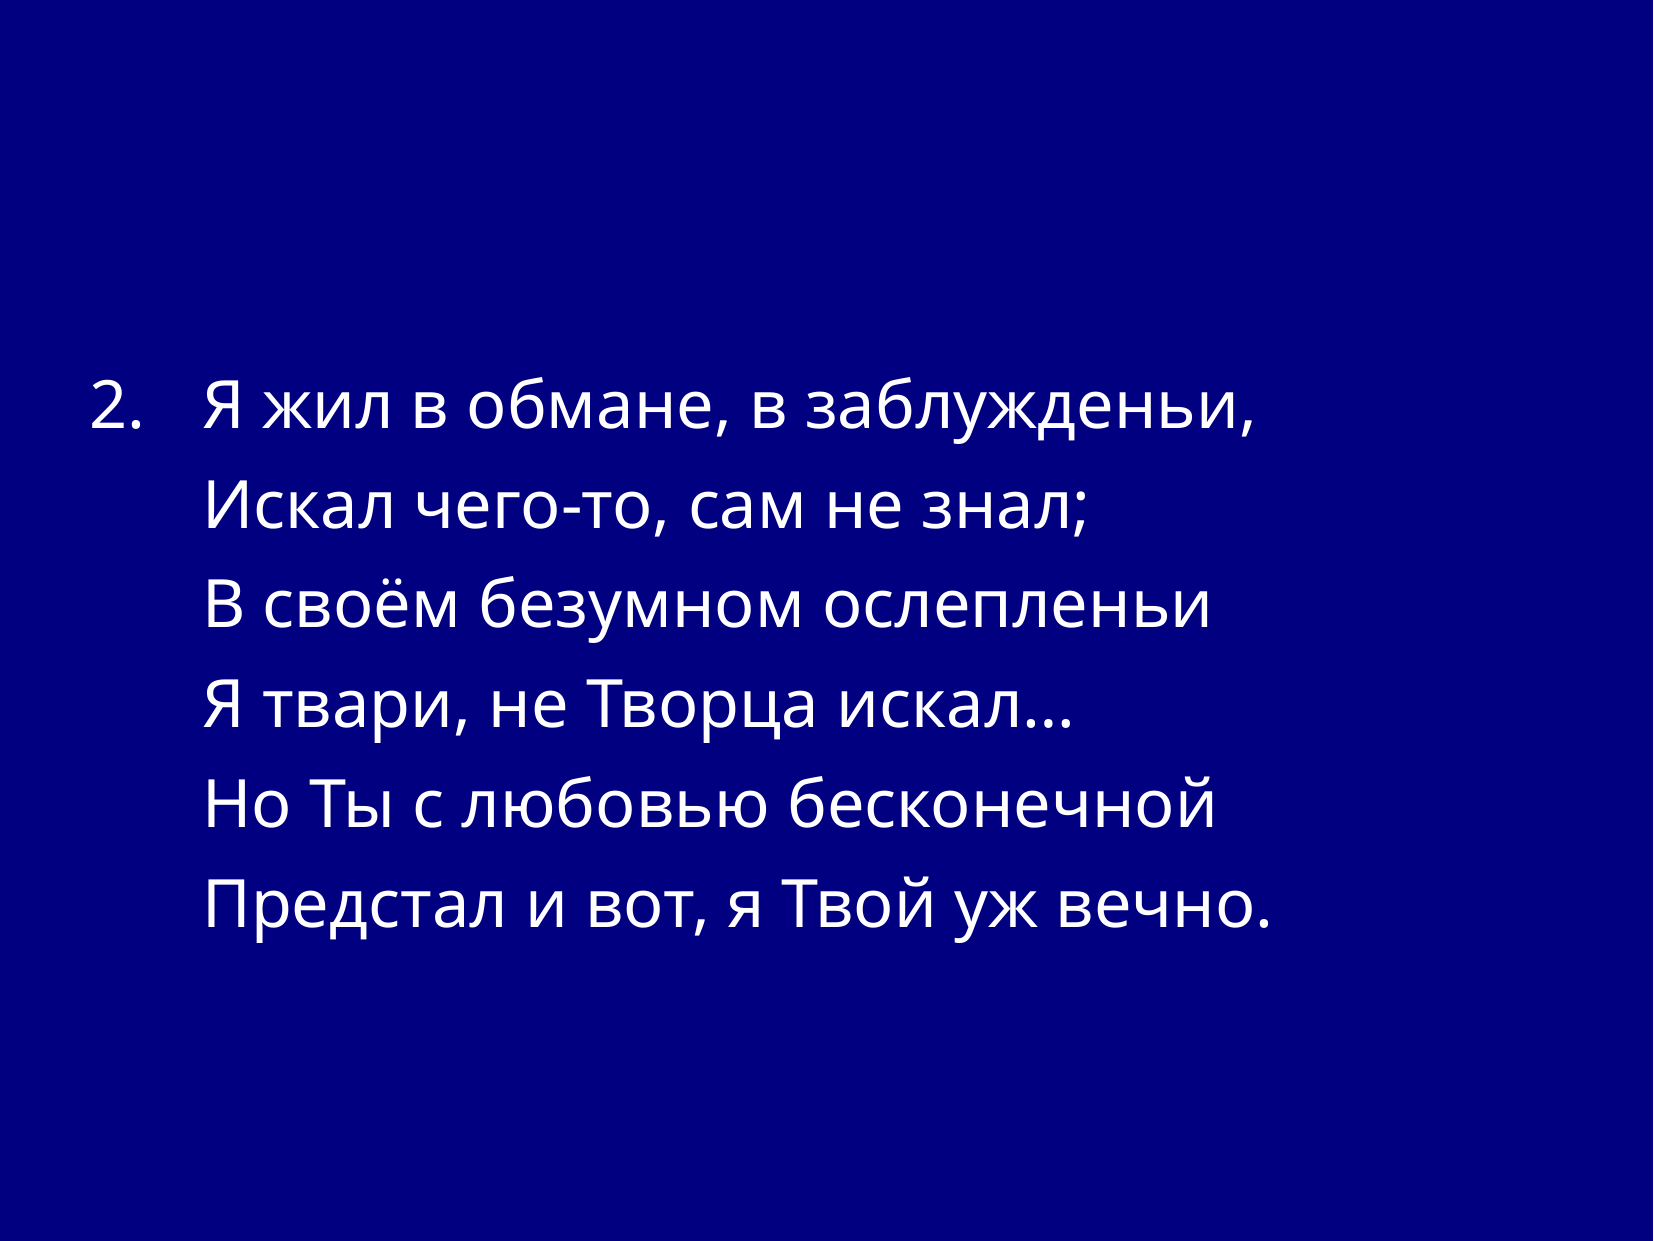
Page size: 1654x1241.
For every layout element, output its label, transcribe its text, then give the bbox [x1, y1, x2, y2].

text_box 2. Я жил в обмане, в заблужденьи, Искал чего-то, сам не знал; В своём безумном ослепленьи Я твари, не Творца искал… Но Ты с любовью бесконечной Предстал и вот, я Твой уж вечно. [75, 150, 1576, 1163]
